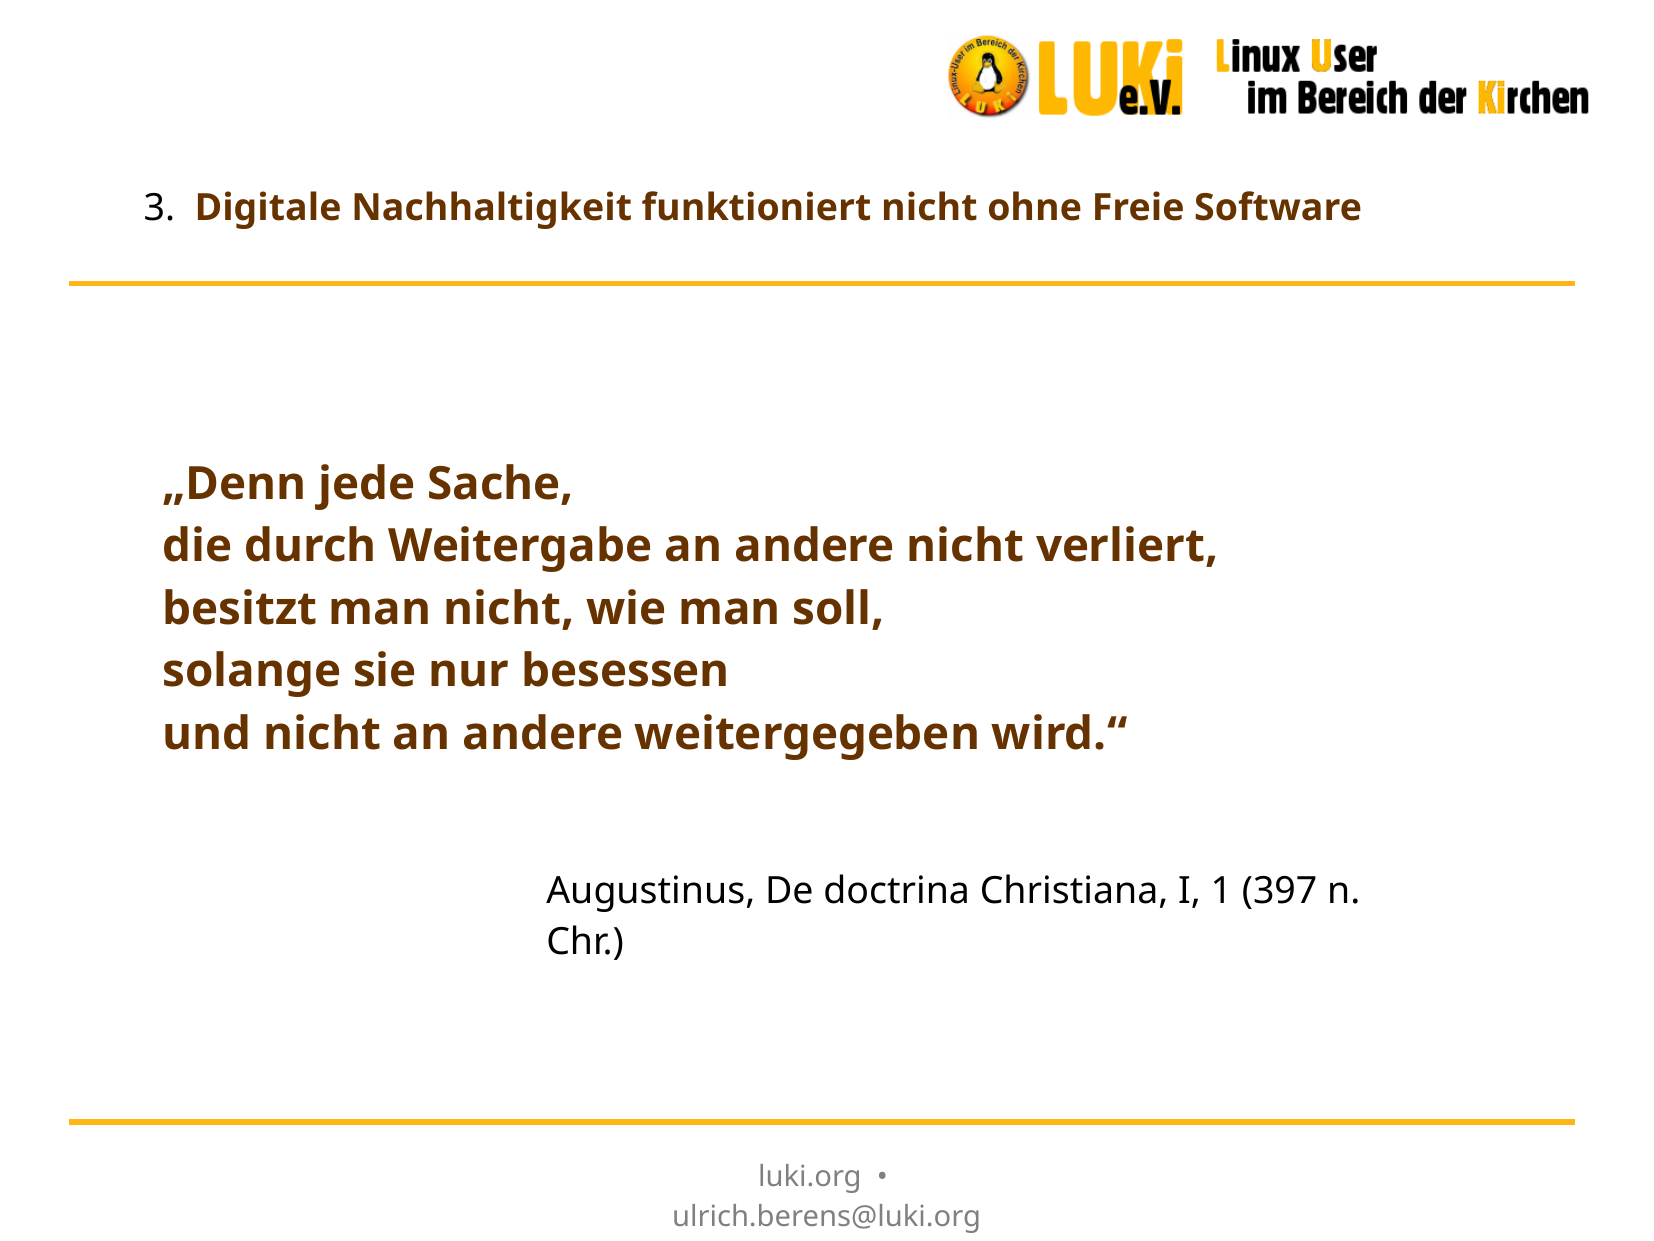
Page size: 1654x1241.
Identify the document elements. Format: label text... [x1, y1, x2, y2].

picture [944, 29, 1595, 126]
text_box „Denn jede Sache, die durch Weitergabe an andere nicht verliert, besitzt man nicht, wie man soll, solange sie nur besessen und nicht an andere weitergegeben wird.“ [147, 442, 1359, 726]
text_box luki.org • ulrich.berens@luki.org [590, 1144, 1063, 1201]
text_box 3. Digitale Nachhaltigkeit funktioniert nicht ohne Freie Software [88, 172, 1625, 232]
text_box Augustinus, De doctrina Christiana, I, 1 (397 n. Chr.) [531, 856, 1447, 916]
